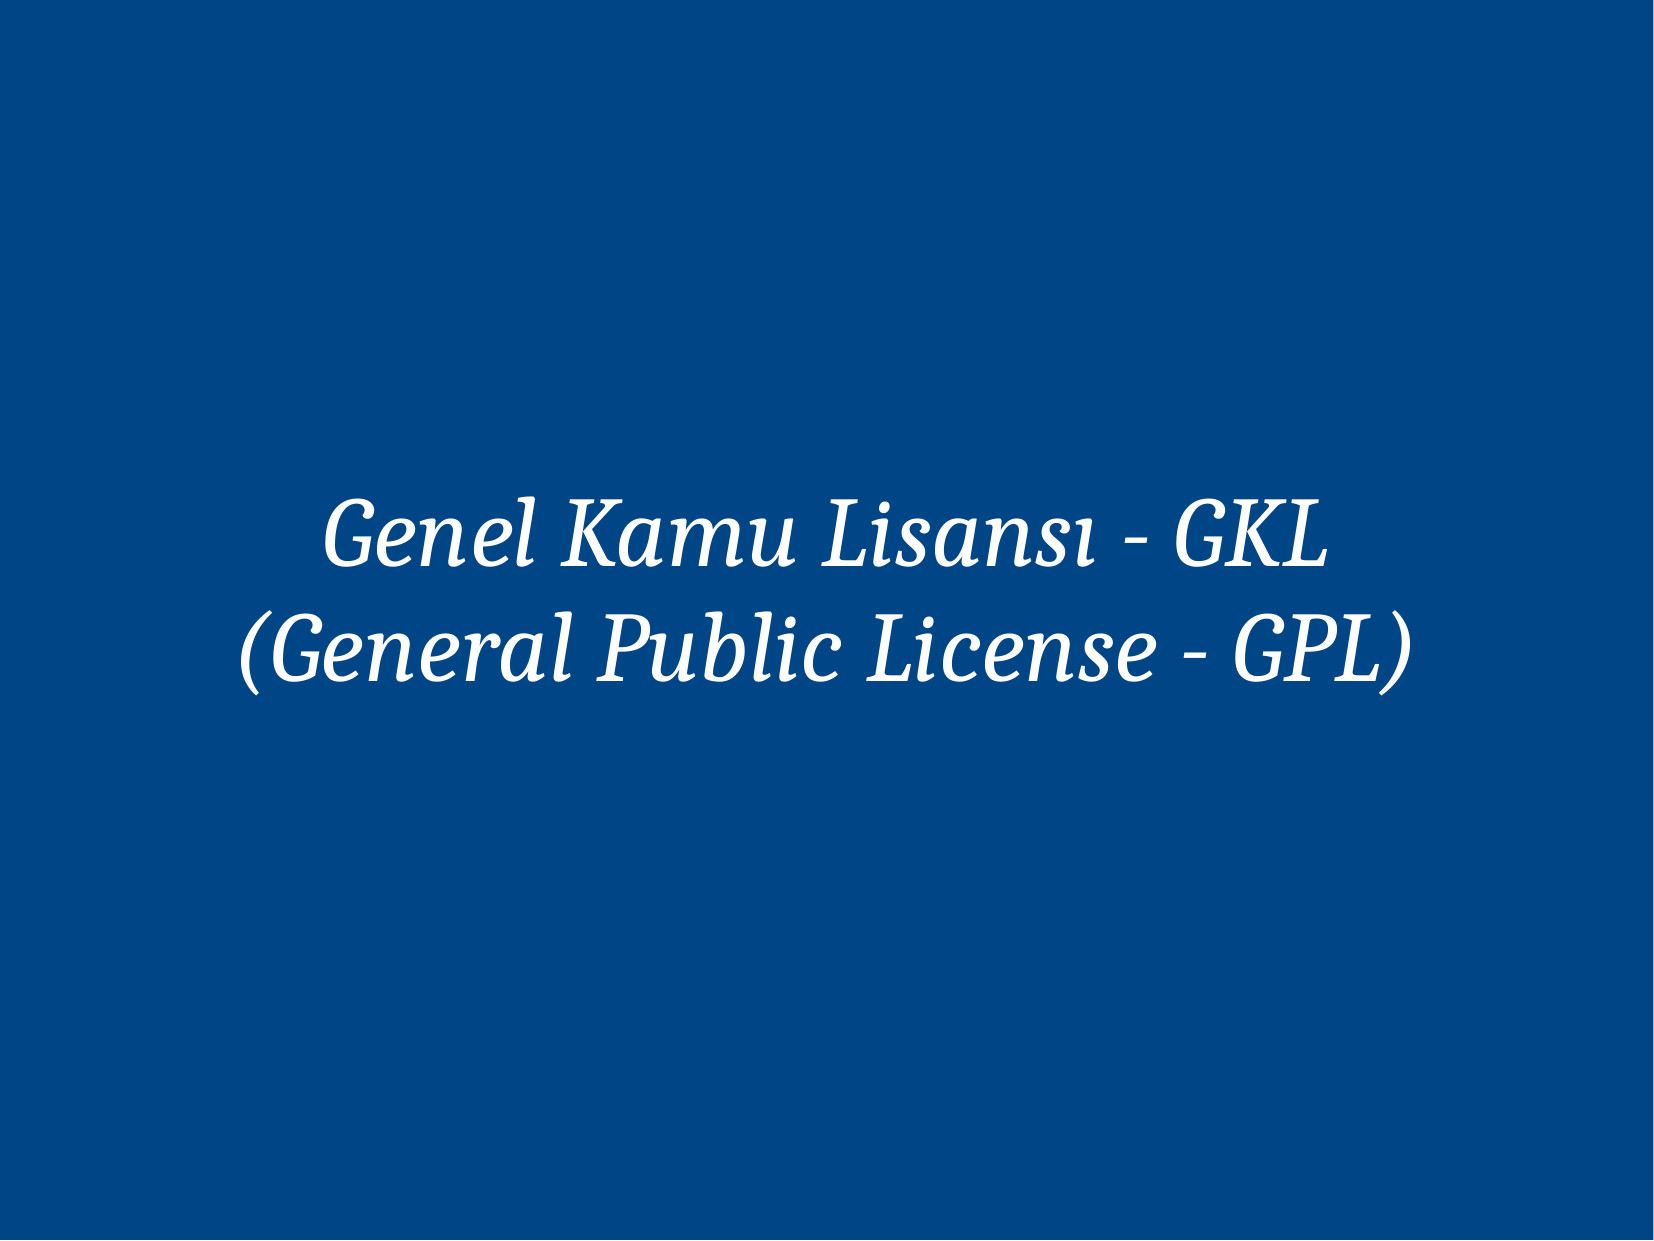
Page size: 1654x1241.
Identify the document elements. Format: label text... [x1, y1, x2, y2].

title Genel Kamu Lisansı - GKL (General Public License - GPL) [82, 179, 1571, 1004]
